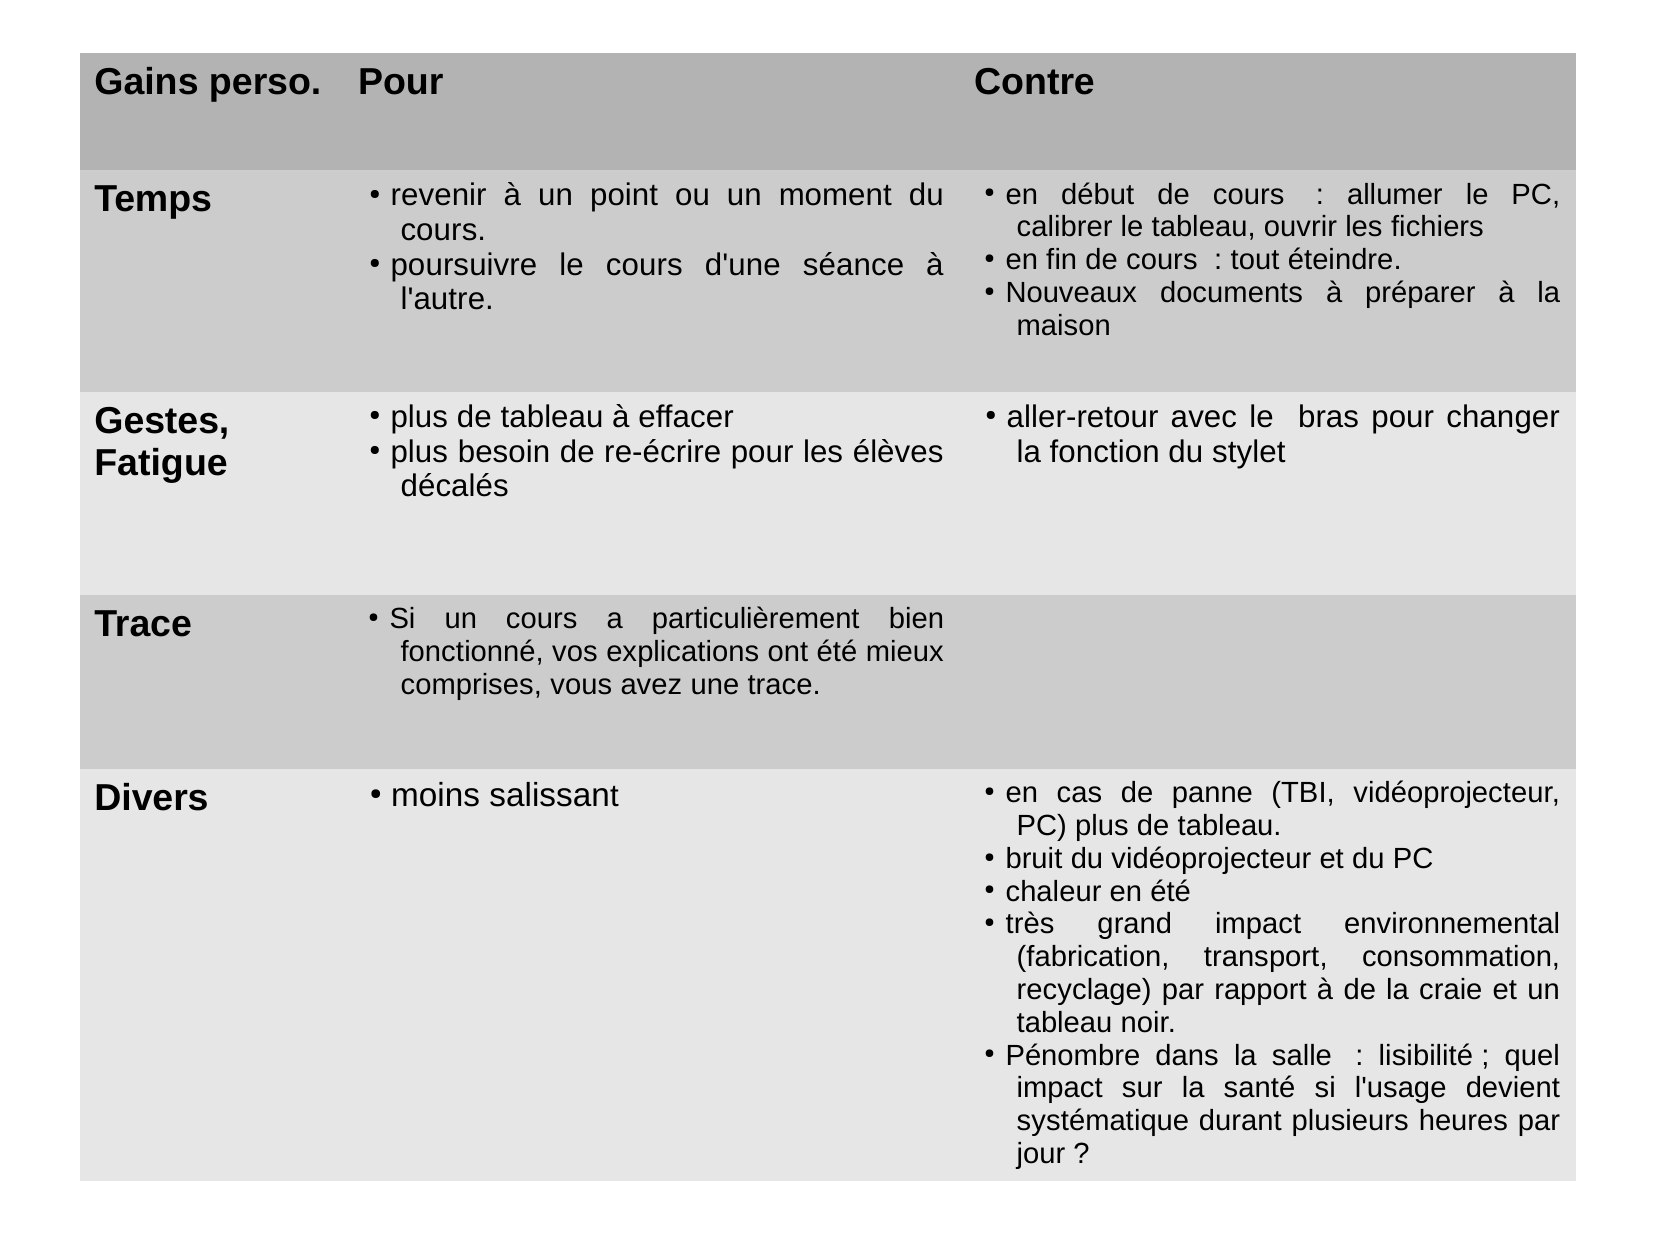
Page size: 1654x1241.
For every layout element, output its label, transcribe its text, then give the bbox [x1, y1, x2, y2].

table_cell plus de tableau à effacer plus besoin de re-écrire pour les élèves décalés [343, 392, 959, 595]
table_cell [959, 595, 1576, 769]
table_cell en cas de panne (TBI, vidéoprojecteur, PC) plus de tableau. bruit du vidéoprojecteur et du PC chaleur en été très grand impact environnemental (fabrication, transport, consommation, recyclage) par rapport à de la craie et un tableau noir. Pénombre dans la salle : lisibilité ; quel impact sur la santé si l'usage devient systématique durant plusieurs heures par jour ? [959, 769, 1576, 1181]
table_cell aller-retour avec le bras pour changer la fonction du stylet [959, 392, 1576, 595]
table_cell moins salissant [343, 769, 959, 1181]
table_header Gains perso. [80, 53, 343, 170]
table_cell Si un cours a particulièrement bien fonctionné, vos explications ont été mieux comprises, vous avez une trace. [343, 595, 959, 769]
table_cell Divers [80, 769, 343, 1181]
table_header Contre [959, 53, 1576, 170]
table_cell revenir à un point ou un moment du cours. poursuivre le cours d'une séance à l'autre. [343, 170, 959, 392]
table_cell en début de cours : allumer le PC, calibrer le tableau, ouvrir les fichiers en fin de cours : tout éteindre. Nouveaux documents à préparer à la maison [959, 170, 1576, 392]
table_cell Temps [80, 170, 343, 392]
table_header Pour [343, 53, 959, 170]
table_cell Gestes, Fatigue [80, 392, 343, 595]
table_cell Trace [80, 595, 343, 769]
